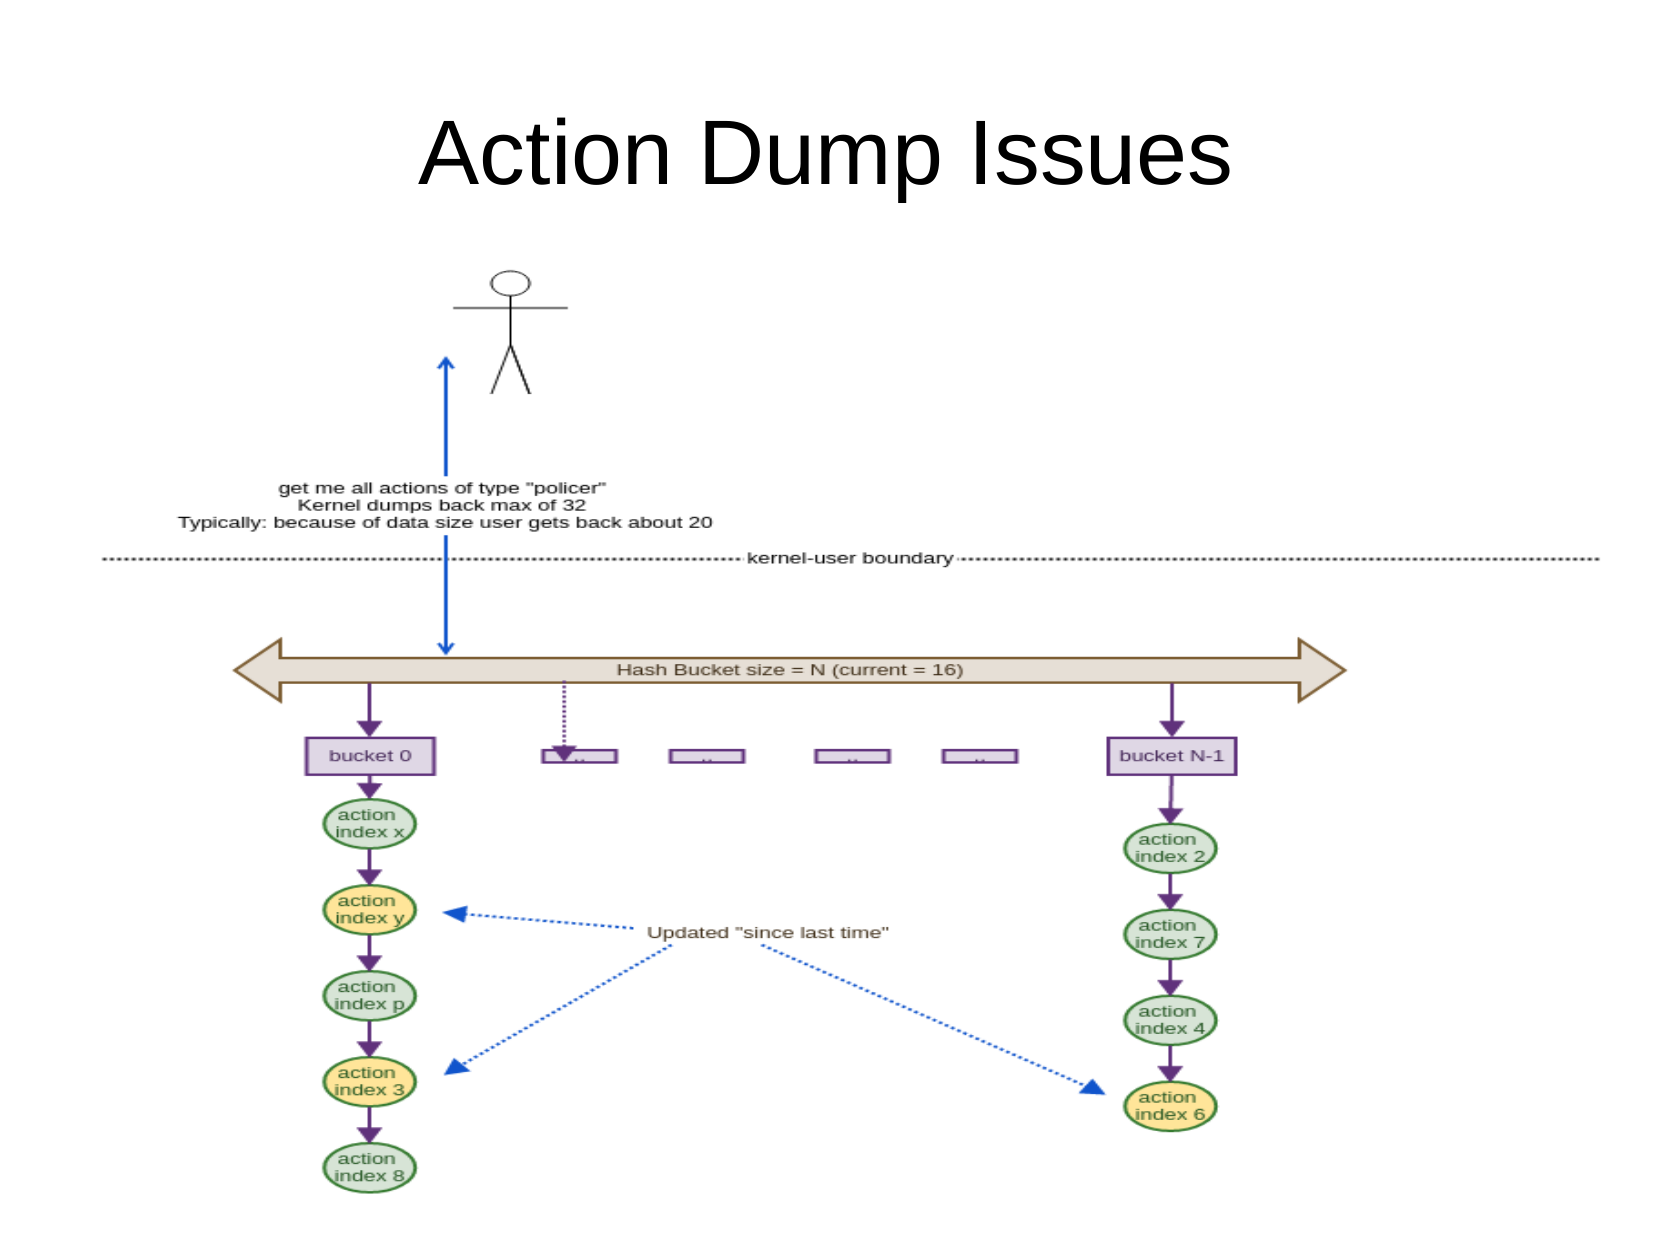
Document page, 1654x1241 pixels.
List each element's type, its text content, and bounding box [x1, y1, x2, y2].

picture [35, 259, 1642, 1217]
title Action Dump Issues [82, 49, 1571, 257]
